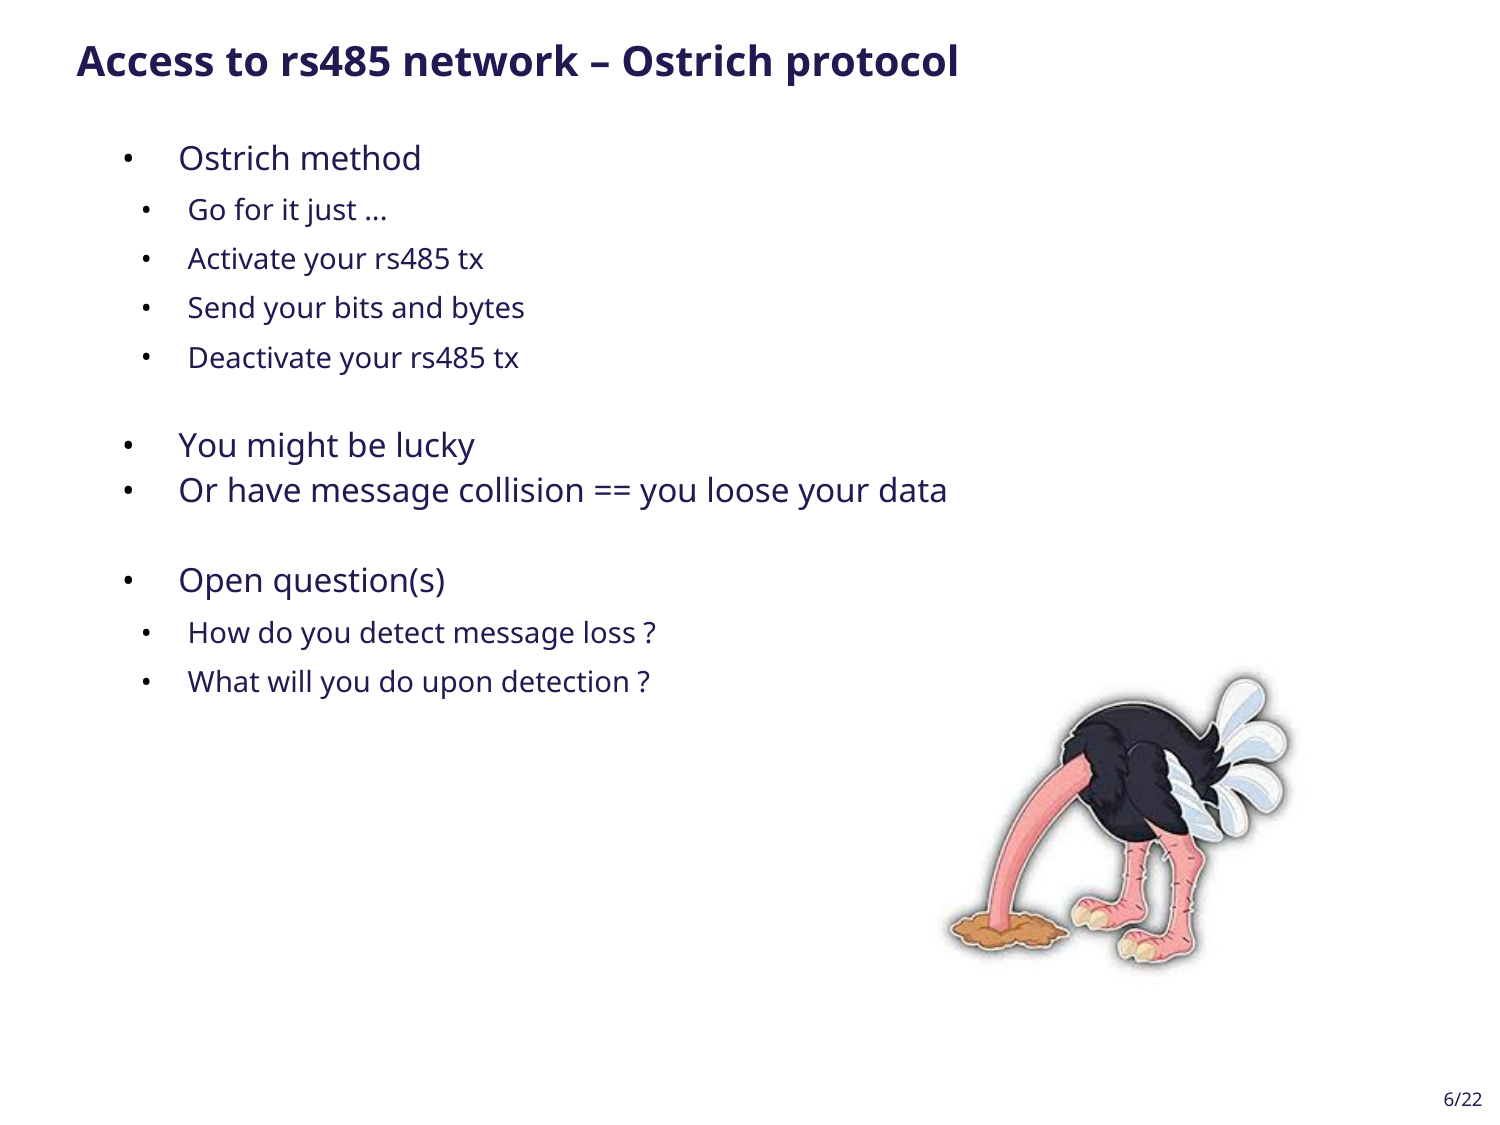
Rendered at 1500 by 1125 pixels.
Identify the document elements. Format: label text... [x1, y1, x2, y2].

picture [930, 659, 1309, 985]
title Access to rs485 network – Ostrich protocol [61, 28, 1441, 92]
list Ostrich method Go for it just ... Activate your rs485 tx Send your bits and bytes Deactivate your rs485 tx You might be lucky Or have message collision == you loose your data Open question(s) How do you detect message loss ? What will you do upon detection ? [60, 135, 1482, 1081]
